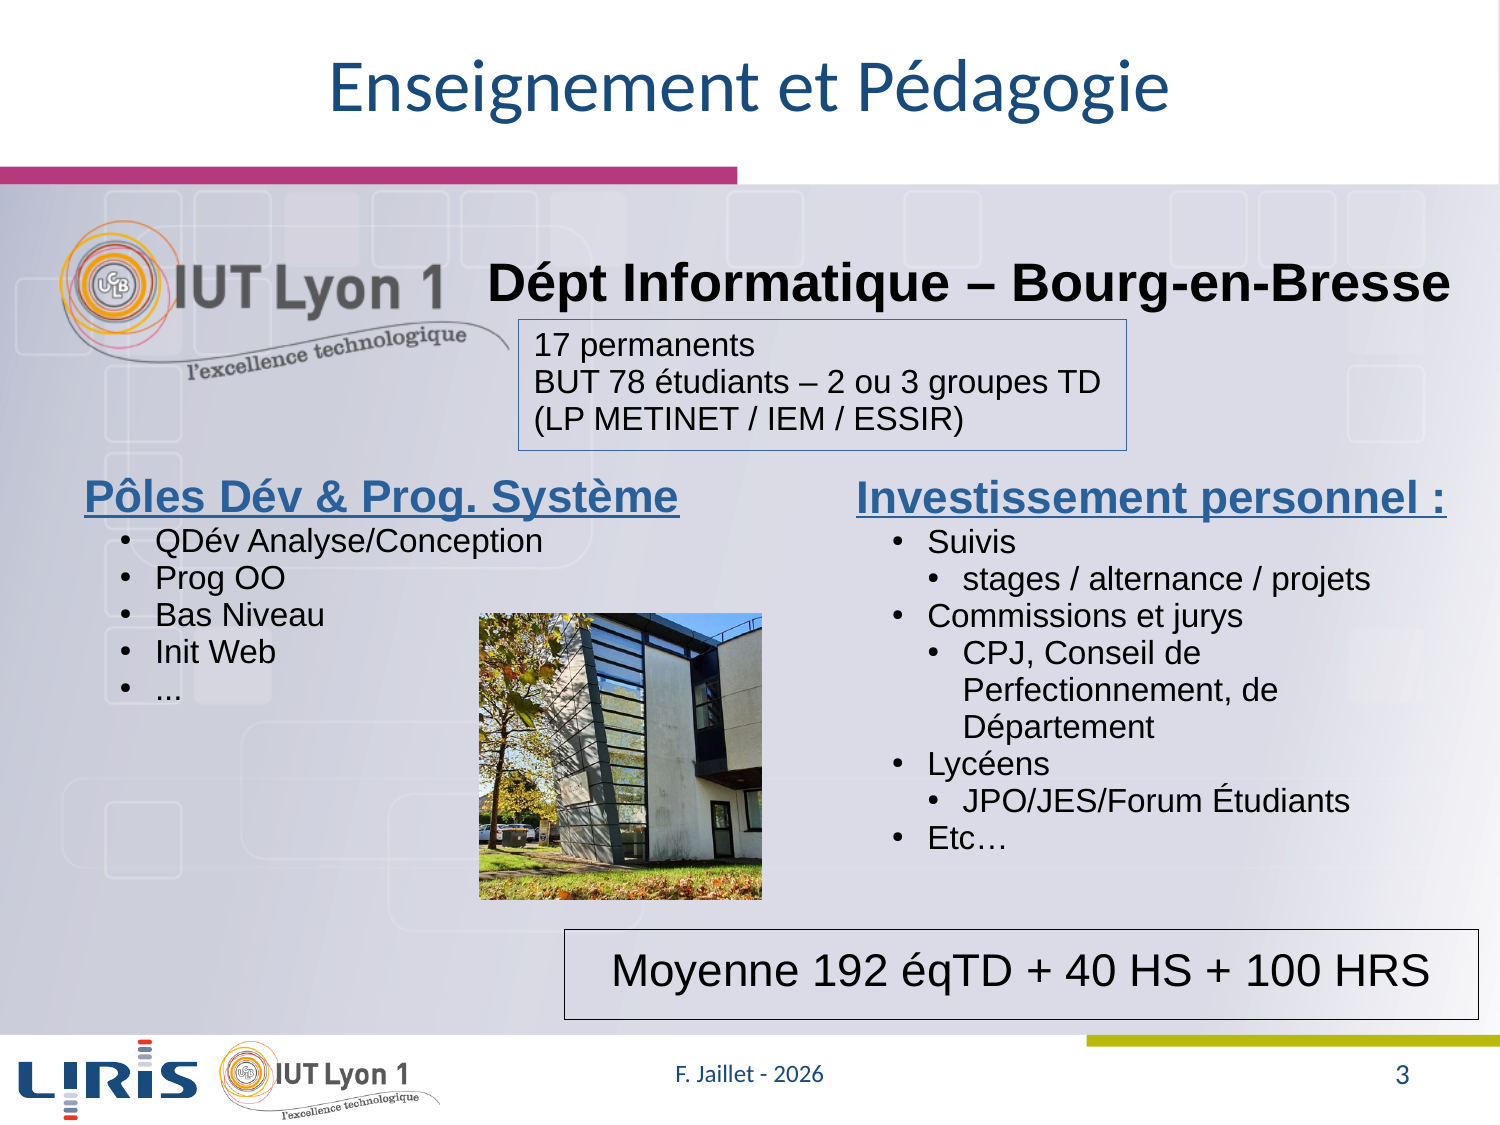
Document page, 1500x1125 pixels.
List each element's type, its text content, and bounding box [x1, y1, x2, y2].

text_box Moyenne 192 éqTD + 40 HS + 100 HRS [564, 929, 1479, 1020]
slide_number <numéro> [1230, 1042, 1425, 1103]
picture [0, 0, 1500, 1125]
footer F. Jaillet - 2026 [430, 1042, 1070, 1103]
text_box 17 permanents BUT 78 étudiants – 2 ou 3 groupes TD (LP METINET / IEM / ESSIR) [518, 319, 1127, 451]
text_box Pôles Dév & Prog. Système QDév Analyse/Conception Prog OO Bas Niveau Init Web ... [69, 463, 762, 809]
text_box Investissement personnel : Suivis stages / alternance / projets Commissions et jurys CPJ, Conseil de Perfectionnement, de Département Lycéens JPO/JES/Forum Étudiants Etc… [841, 464, 1469, 901]
title Enseignement et Pédagogie [75, 45, 1425, 138]
text_box Dépt Informatique – Bourg-en-Bresse [527, 245, 1471, 382]
